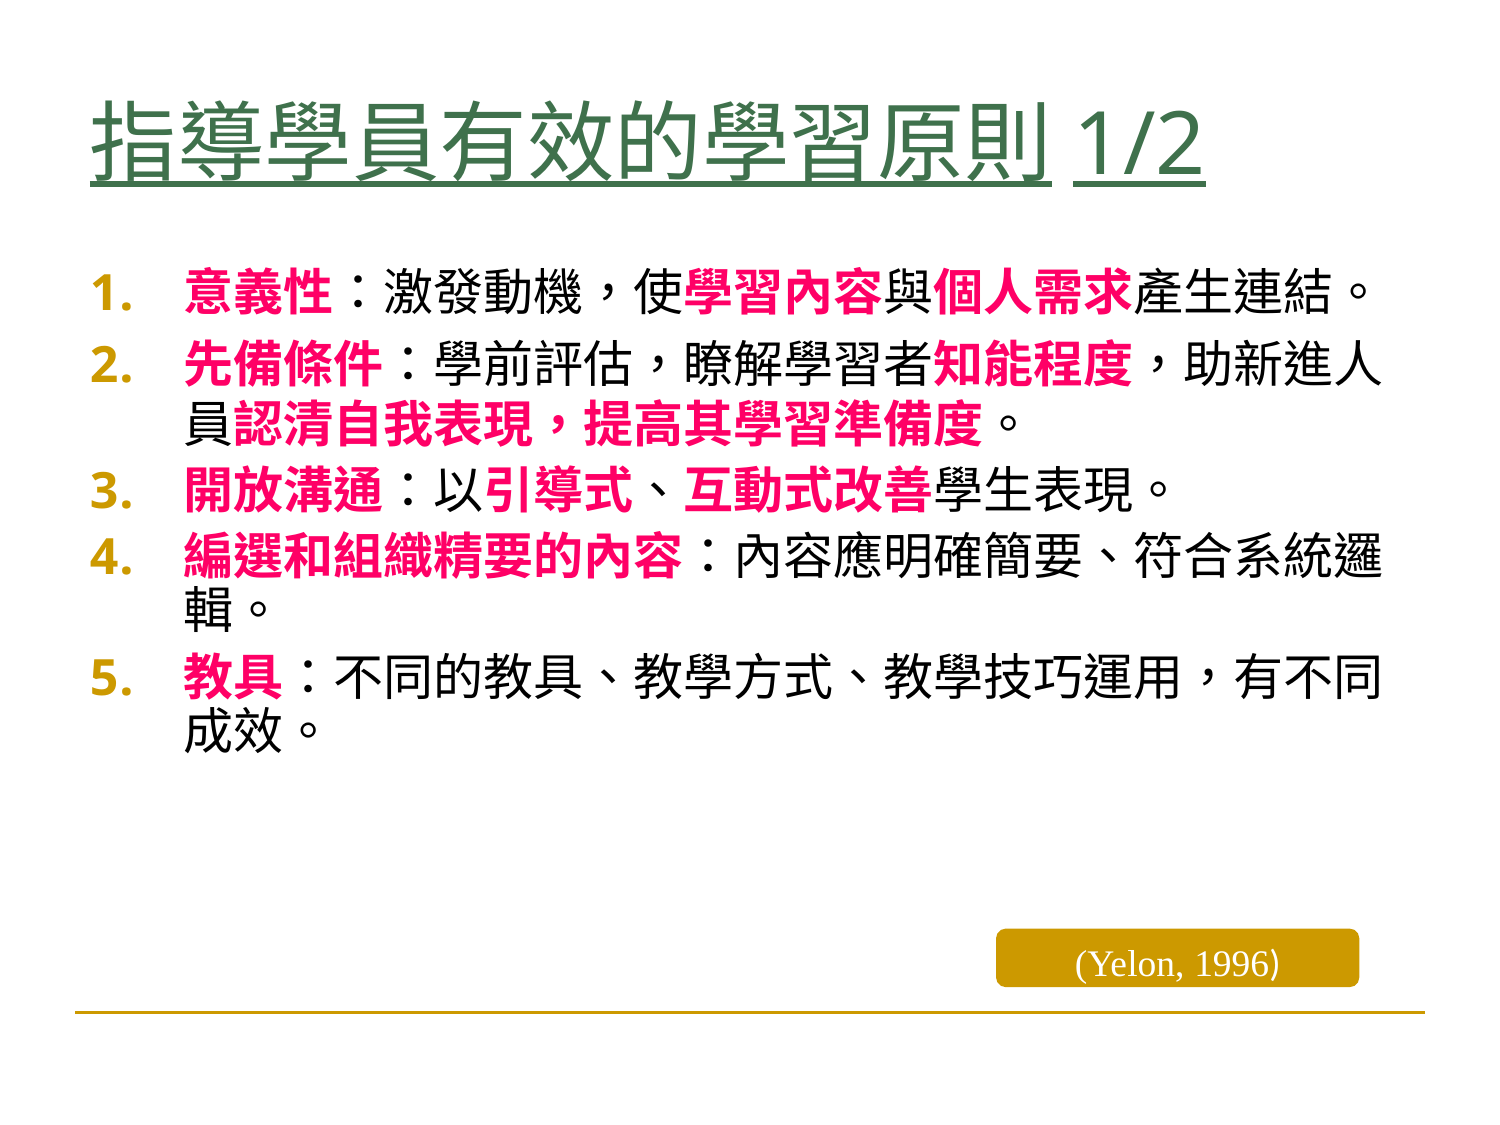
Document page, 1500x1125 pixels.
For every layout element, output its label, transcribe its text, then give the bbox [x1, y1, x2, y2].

list 意義性：激發動機，使學習內容與個人需求產生連結。 先備條件：學前評估，瞭解學習者知能程度，助新進人員認清自我表現，提高其學習準備度。 開放溝通：以引導式、互動式改善學生表現。 編選和組織精要的內容：內容應明確簡要、符合系統邏輯。 教具：不同的教具、教學方式、教學技巧運用，有不同成效。 [75, 252, 1425, 1047]
title 指導學員有效的學習原則1/2 [75, 45, 1425, 233]
text_box (Yelon, 1996) [996, 928, 1360, 988]
